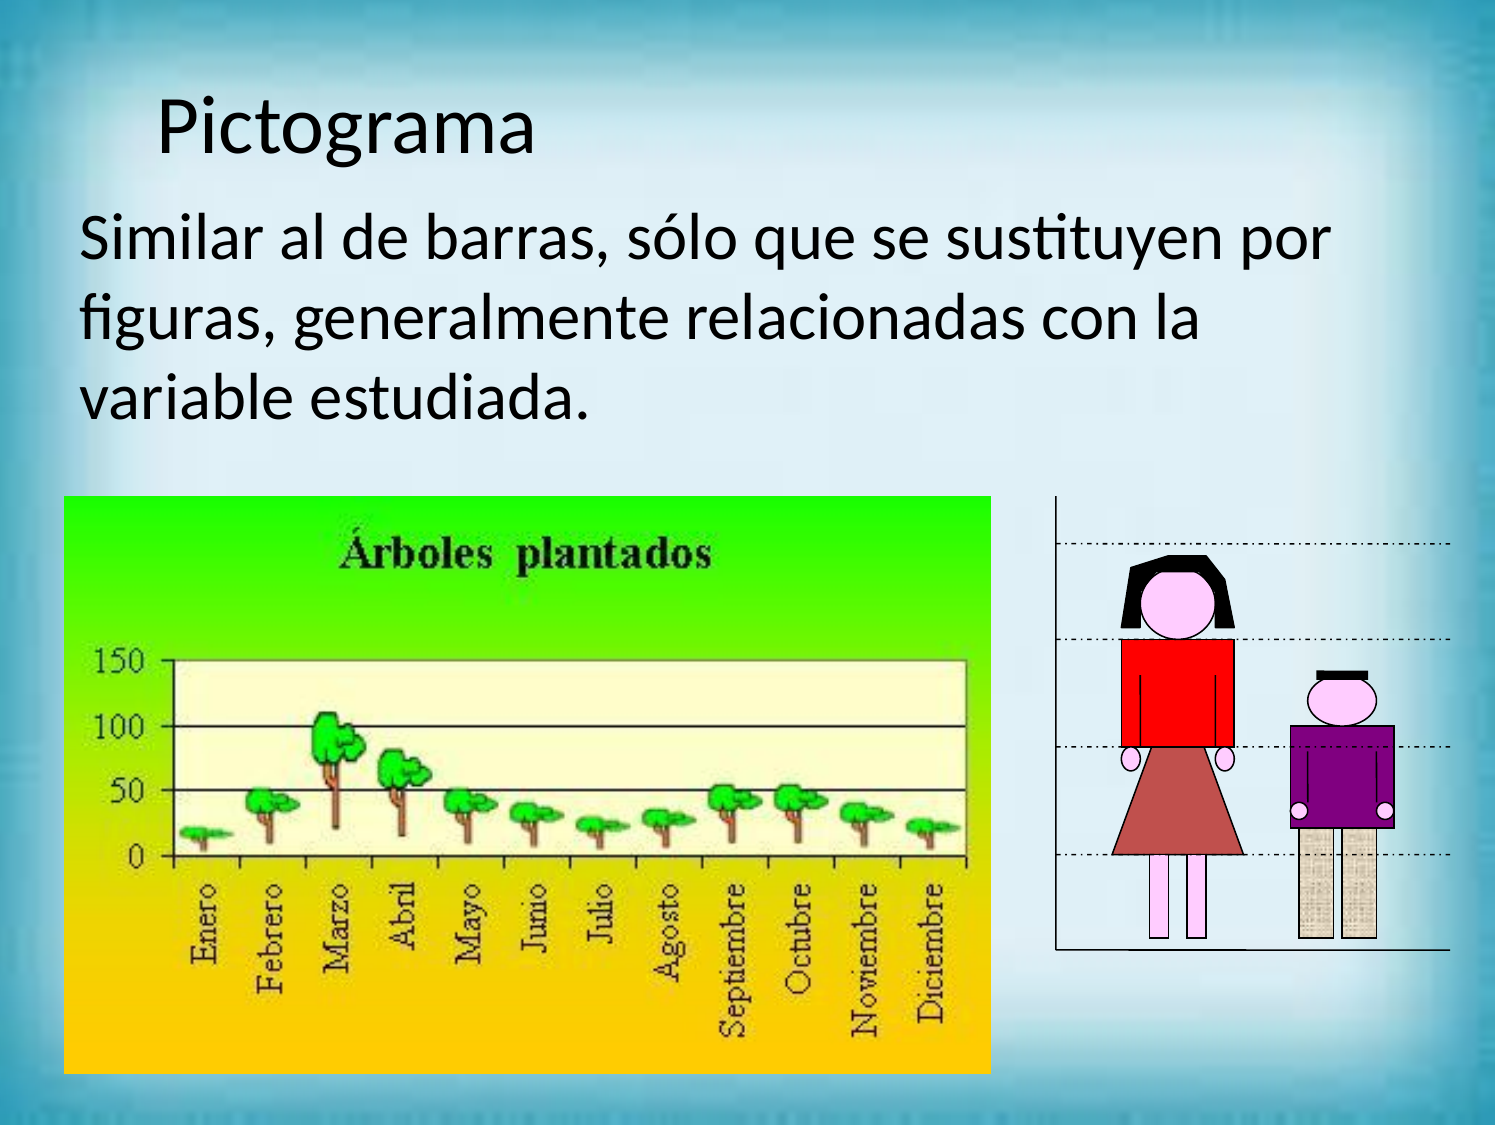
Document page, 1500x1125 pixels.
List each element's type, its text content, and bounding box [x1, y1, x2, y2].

text_box [1290, 680, 1394, 938]
text_box [1112, 555, 1243, 938]
text_box Similar al de barras, sólo que se sustituyen por figuras, generalmente relacionadas con la variable estudiada. [65, 186, 1423, 441]
title Pictograma [75, 45, 621, 186]
picture [0, 0, 1495, 1125]
